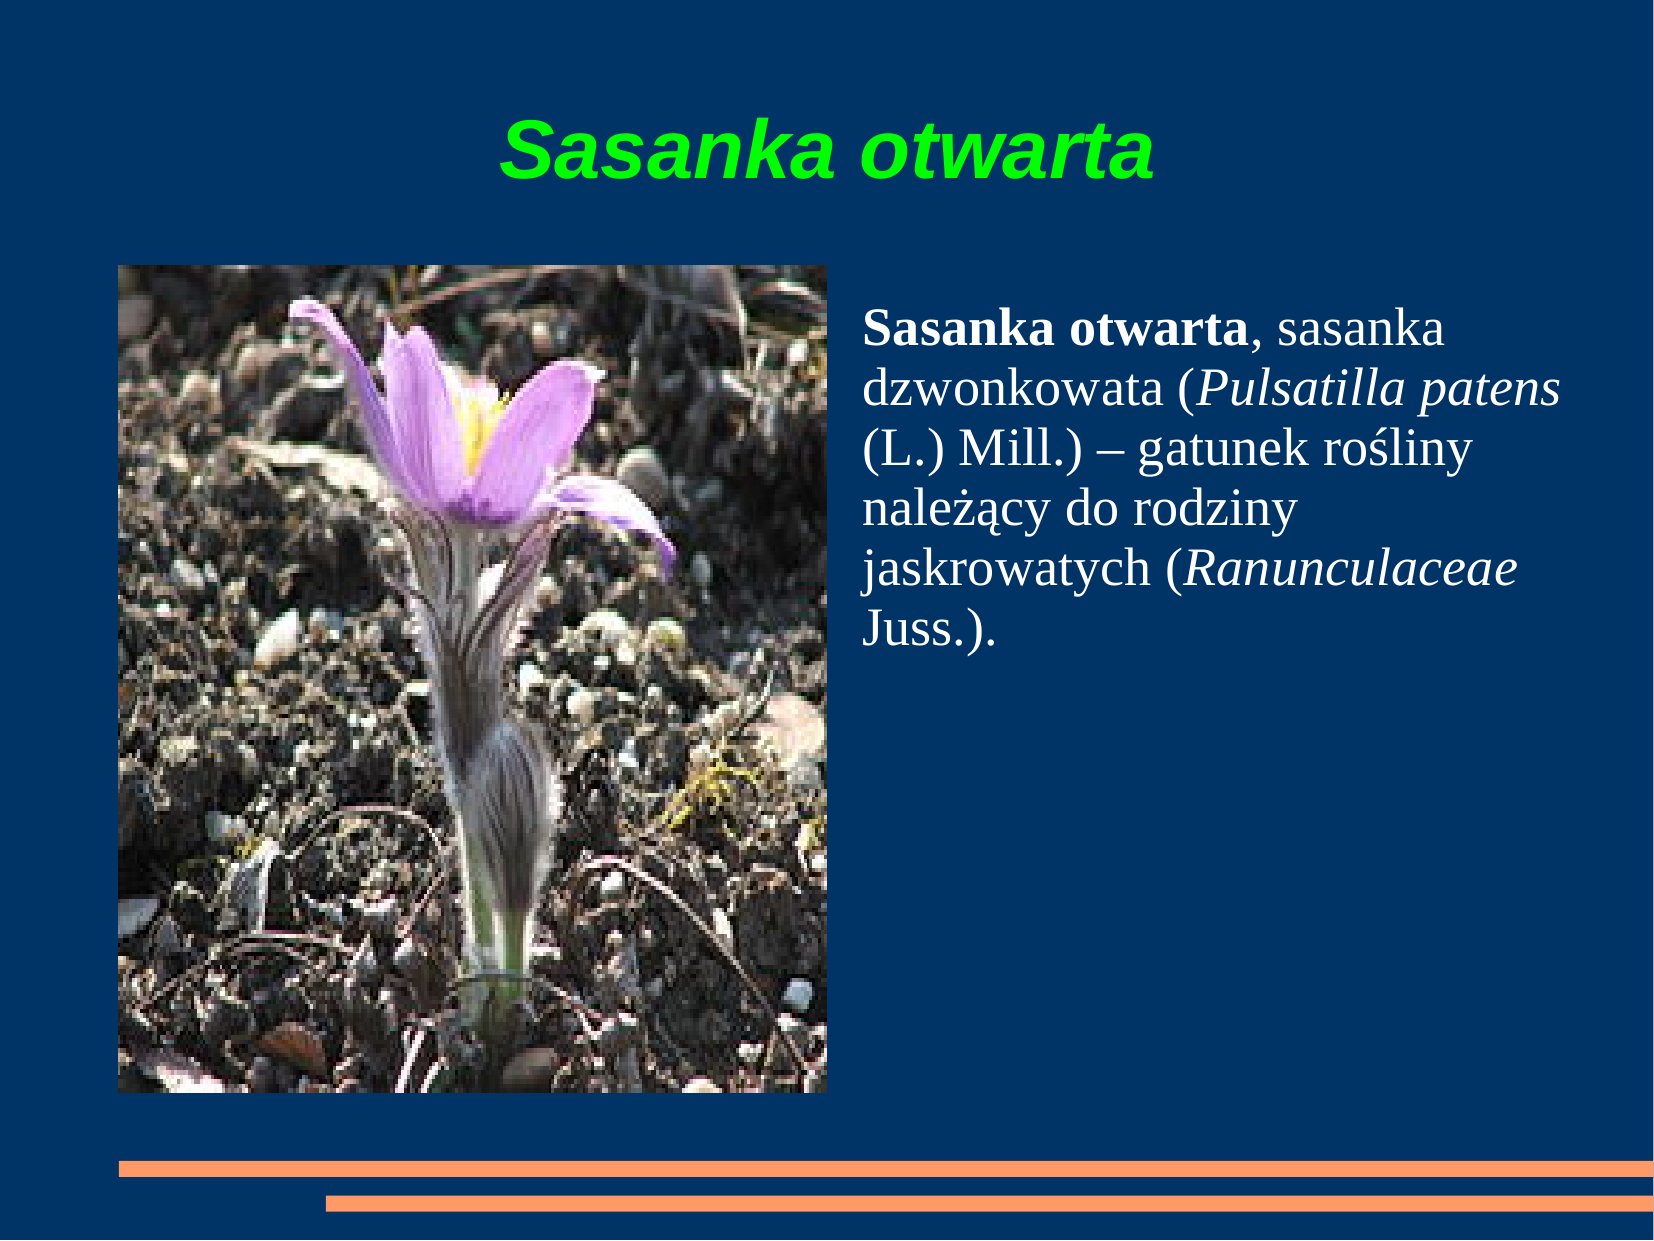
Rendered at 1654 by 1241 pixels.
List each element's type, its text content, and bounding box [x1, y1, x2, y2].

title Sasanka otwarta [121, 53, 1534, 247]
list Sasanka otwarta, sasanka dzwonkowata (Pulsatilla patens (L.) Mill.) – gatunek rośliny należący do rodziny jaskrowatych (Ranunculaceae Juss.). [862, 297, 1565, 1093]
picture [118, 265, 827, 1093]
